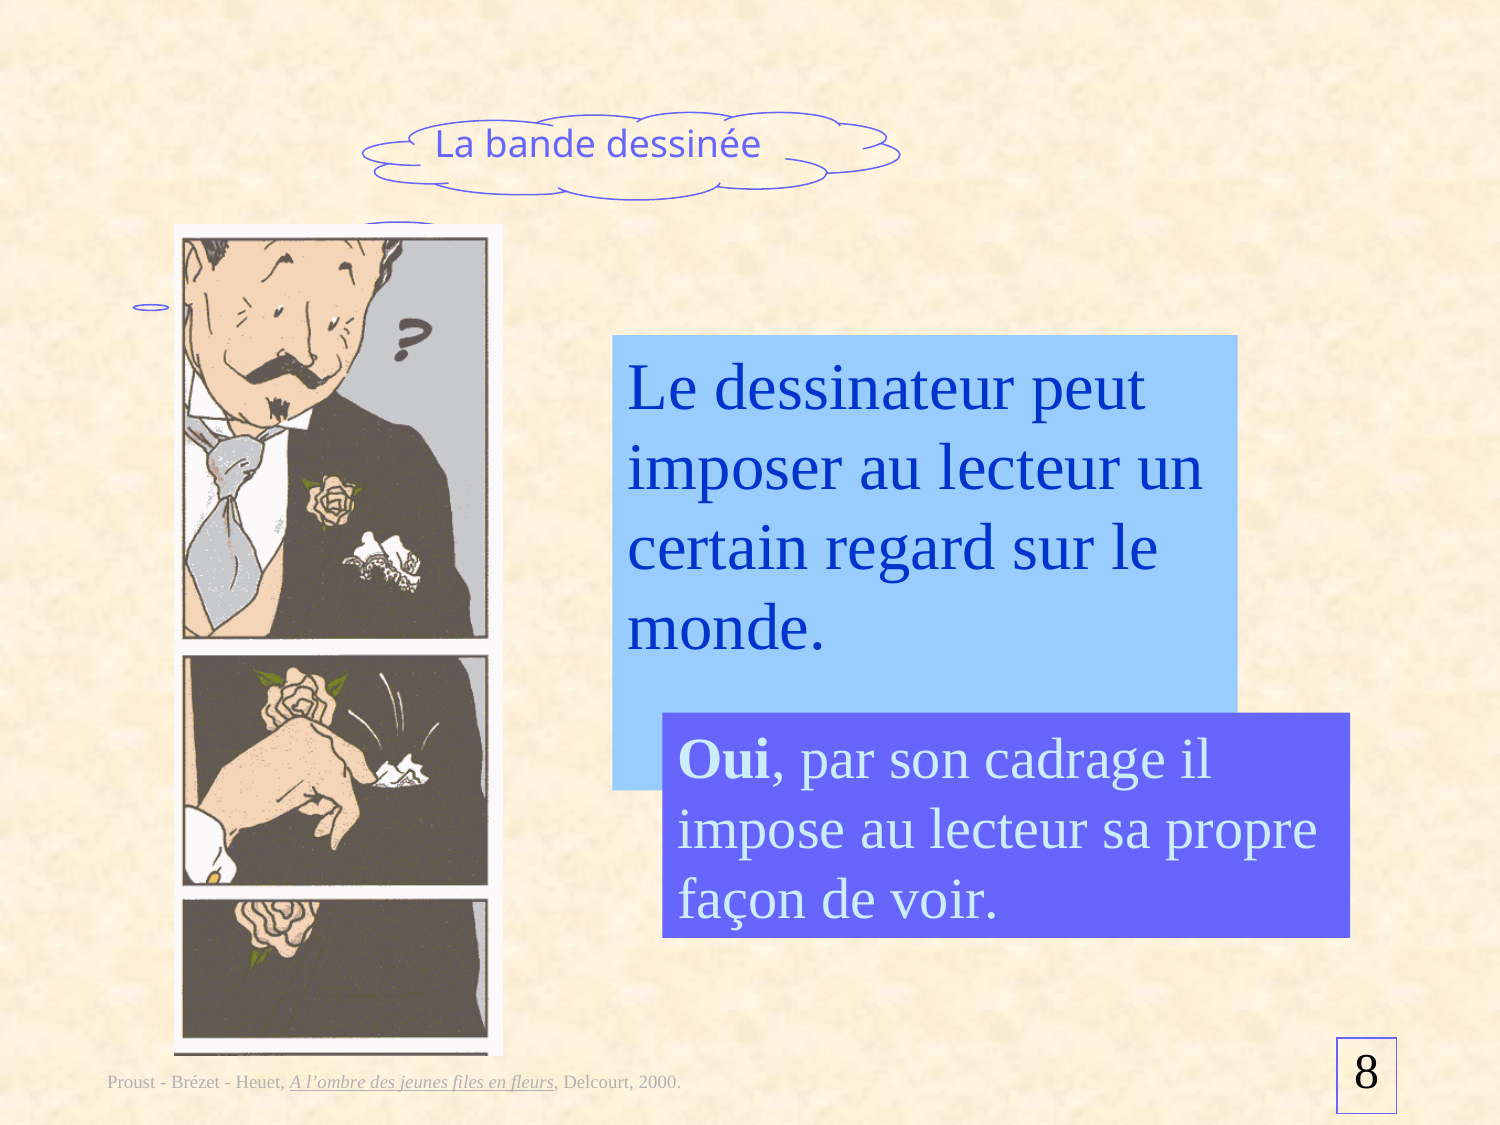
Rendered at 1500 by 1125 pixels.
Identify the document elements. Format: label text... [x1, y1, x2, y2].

text_box Le dessinateur peut imposer au lecteur un certain regard sur le monde. Vrai / Faux ? [612, 335, 1238, 791]
text_box Proust - Brézet - Heuet, A l’ombre des jeunes files en fleurs, Delcourt, 2000. [87, 1062, 751, 1101]
picture [0, 0, 1500, 1125]
text_box Oui, par son cadrage il impose au lecteur sa propre façon de voir. [662, 712, 1351, 938]
